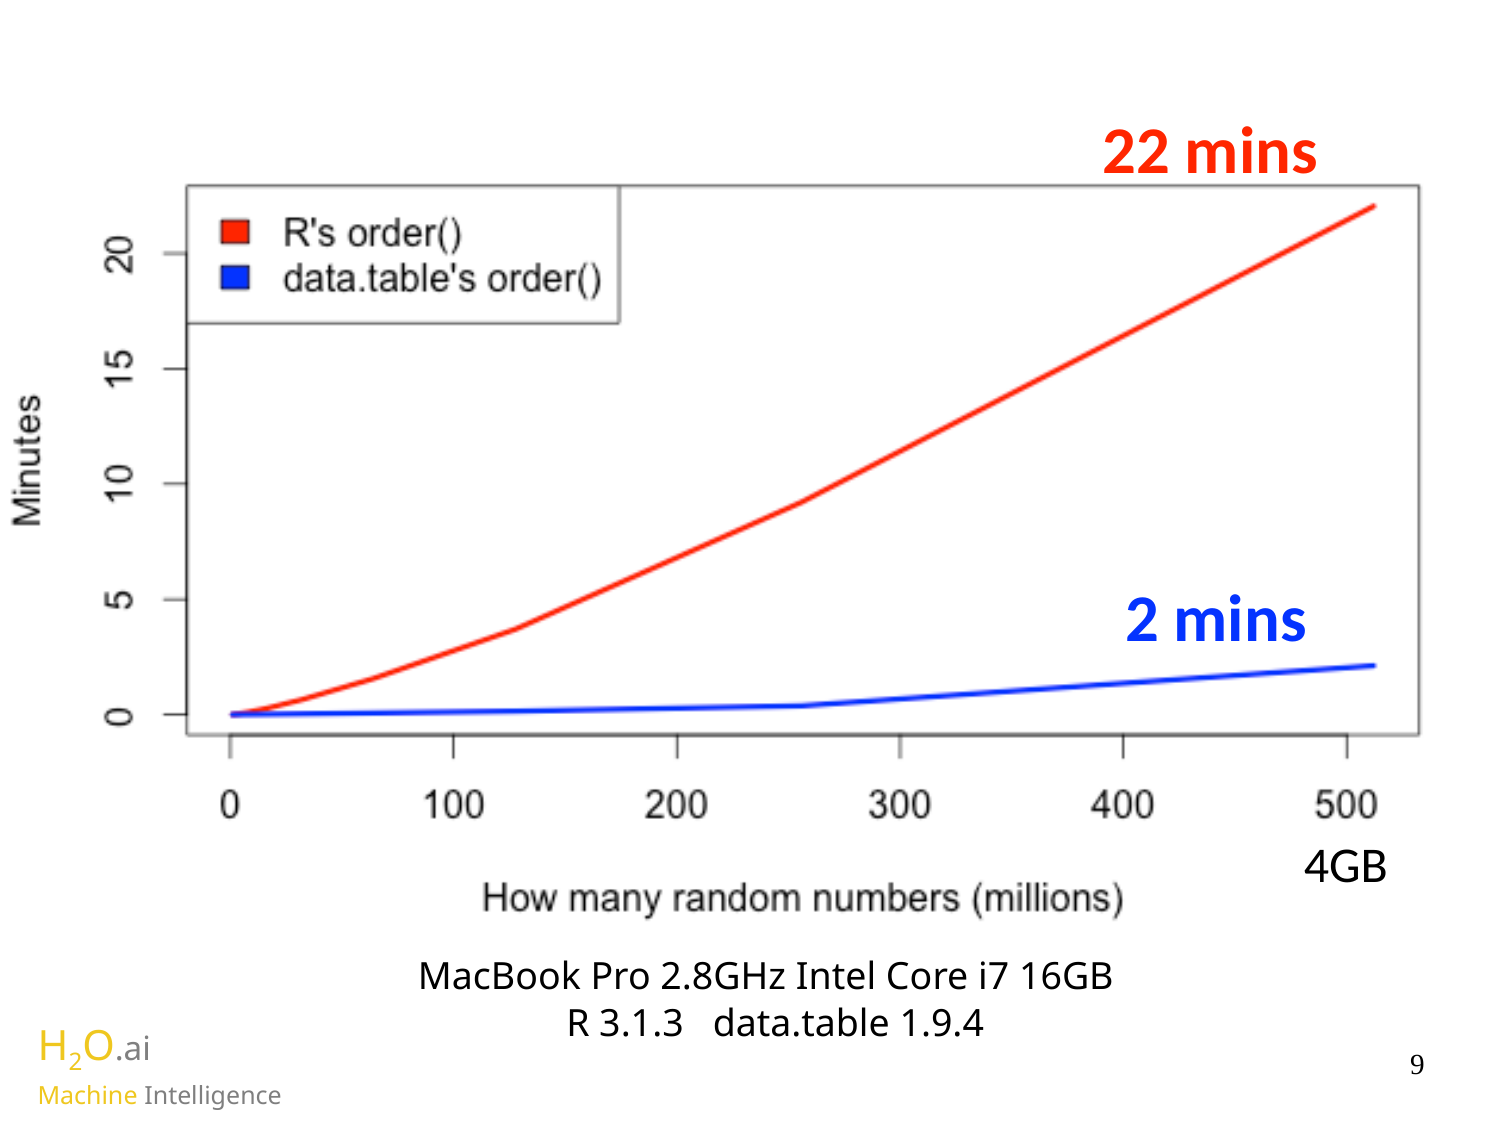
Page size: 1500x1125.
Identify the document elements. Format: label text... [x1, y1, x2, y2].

text_box 4GB [1296, 824, 1396, 900]
text_box R 3.1.3 data.table 1.9.4 [566, 998, 1172, 1044]
text_box 2 mins [1125, 575, 1418, 656]
picture [5, 152, 1435, 934]
text_box 22 mins [1094, 99, 1431, 195]
text_box MacBook Pro 2.8GHz Intel Core i7 16GB [410, 944, 1249, 1005]
